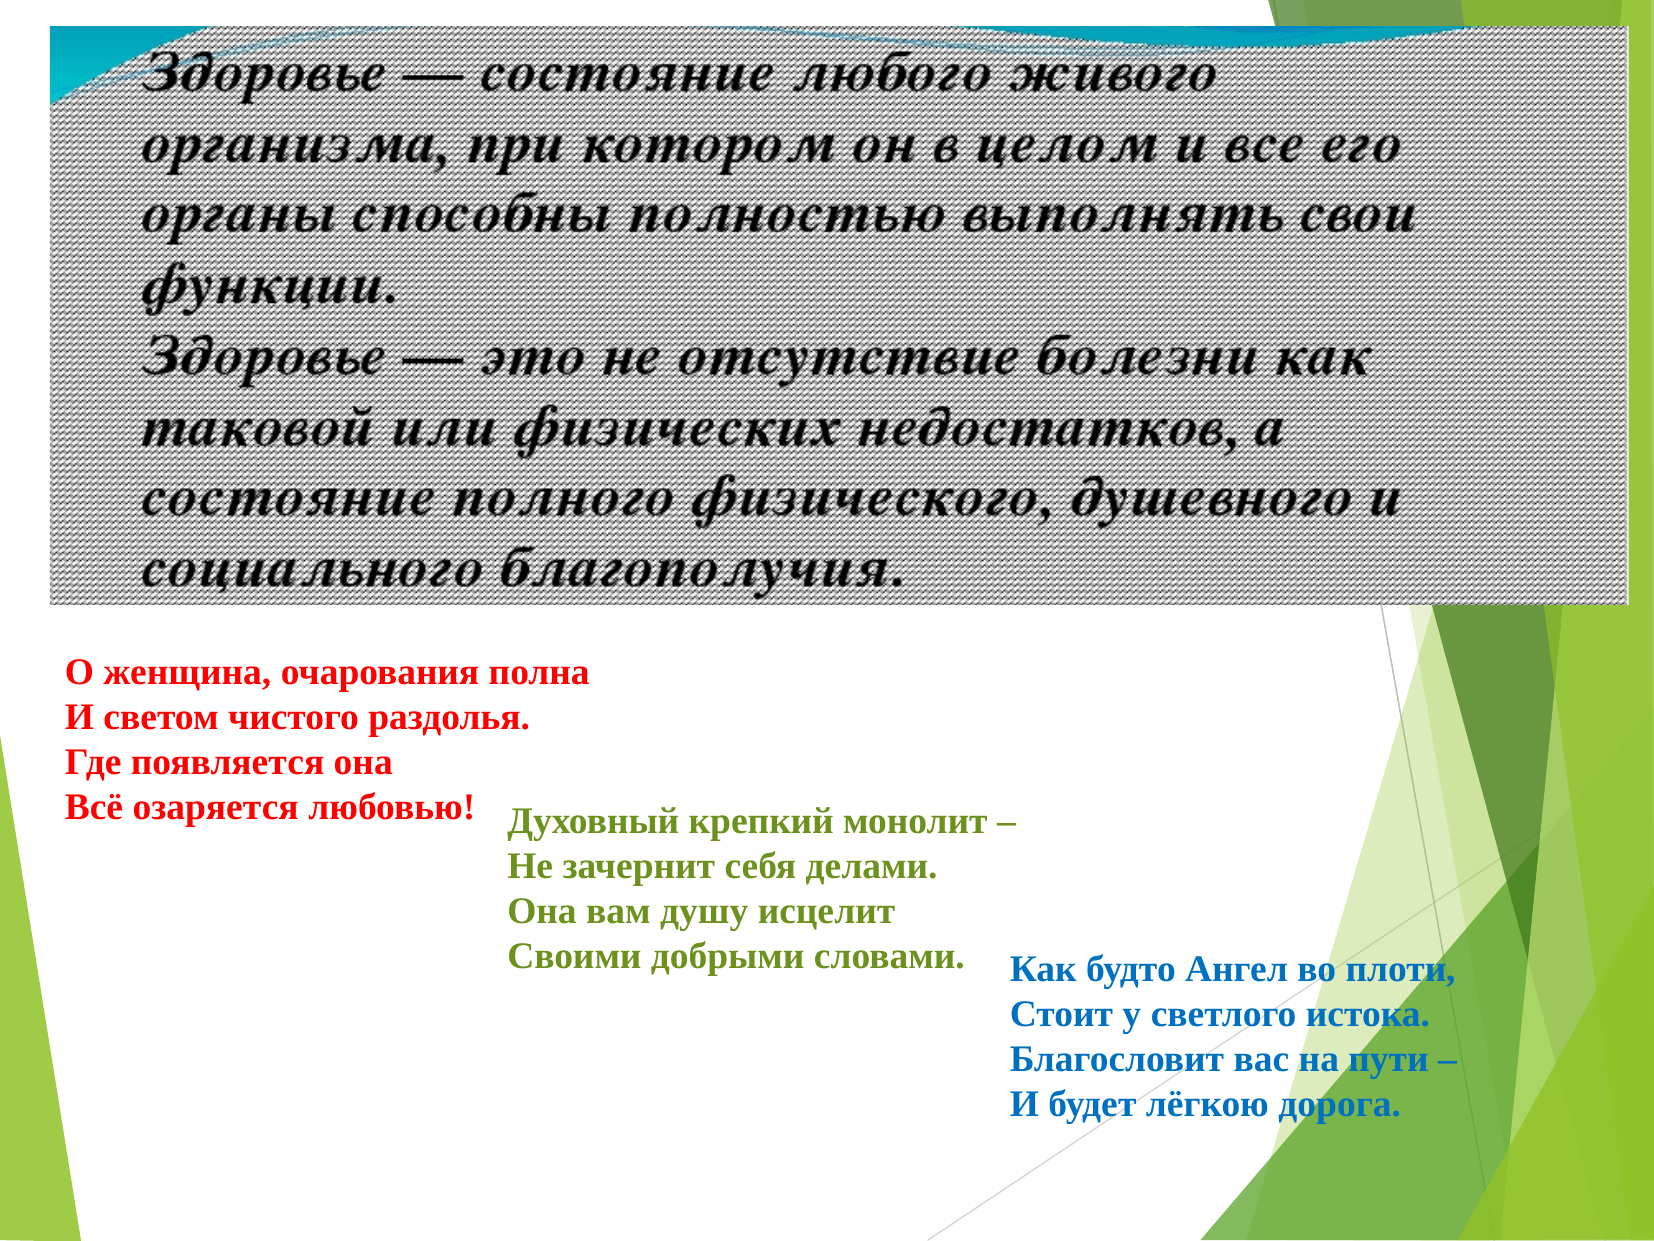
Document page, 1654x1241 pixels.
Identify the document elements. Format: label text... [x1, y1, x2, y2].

picture [49, 26, 1629, 605]
text_box Как будто Ангел во плоти, Стоит у светлого истока. Благословит вас на пути – И будет лёгкою дорога. [995, 936, 1581, 1132]
text_box Духовный крепкий монолит – Не зачернит себя делами. Она вам душу исцелит Своими добрыми словами. [492, 788, 1050, 983]
text_box О женщина, очарования полна И светом чистого раздолья. Где появляется она Всё озаряется любовью! [50, 640, 633, 835]
